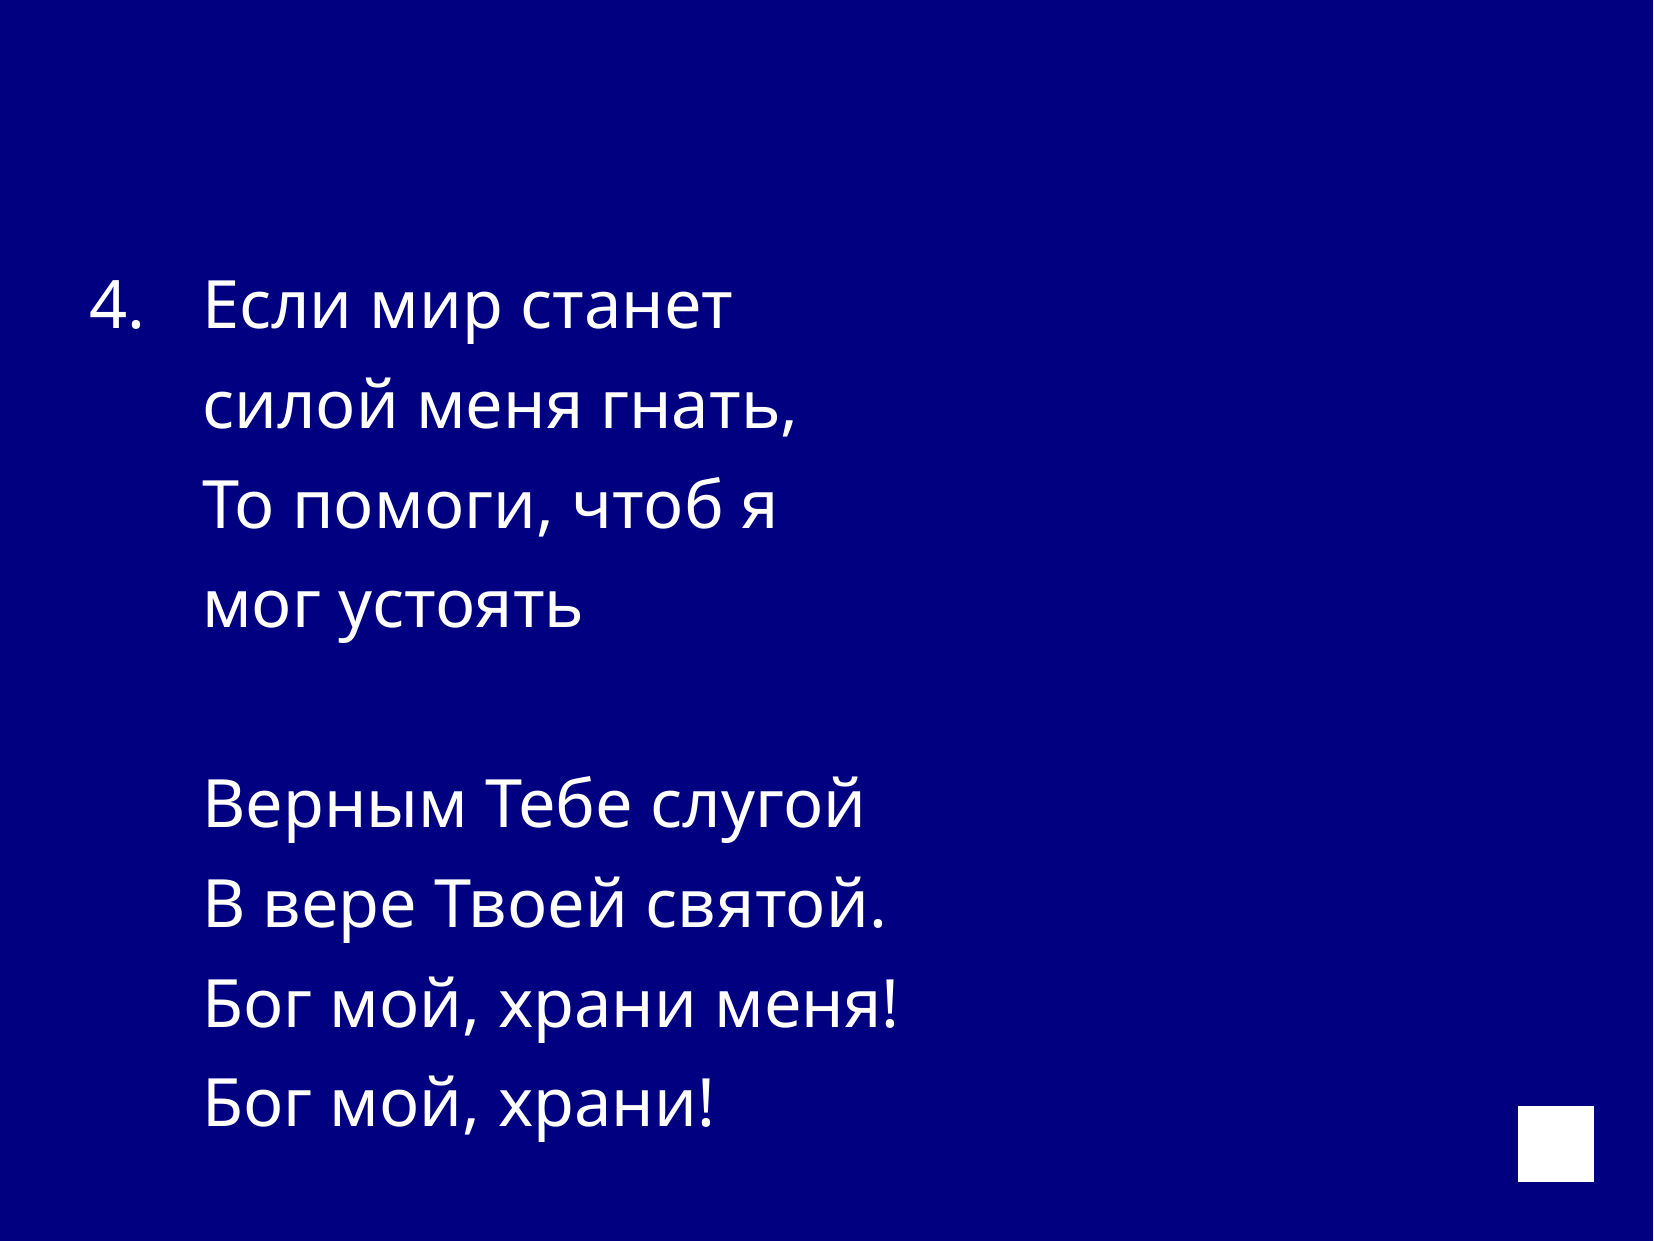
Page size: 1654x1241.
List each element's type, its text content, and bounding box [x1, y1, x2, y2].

text_box 4. Если мир станет силой меня гнать, То помоги, чтоб я мог устоять Верным Тебе слугой В вере Твоей святой. Бог мой, храни меня! Бог мой, храни! [75, 150, 1576, 1163]
text_box [1518, 1106, 1594, 1182]
